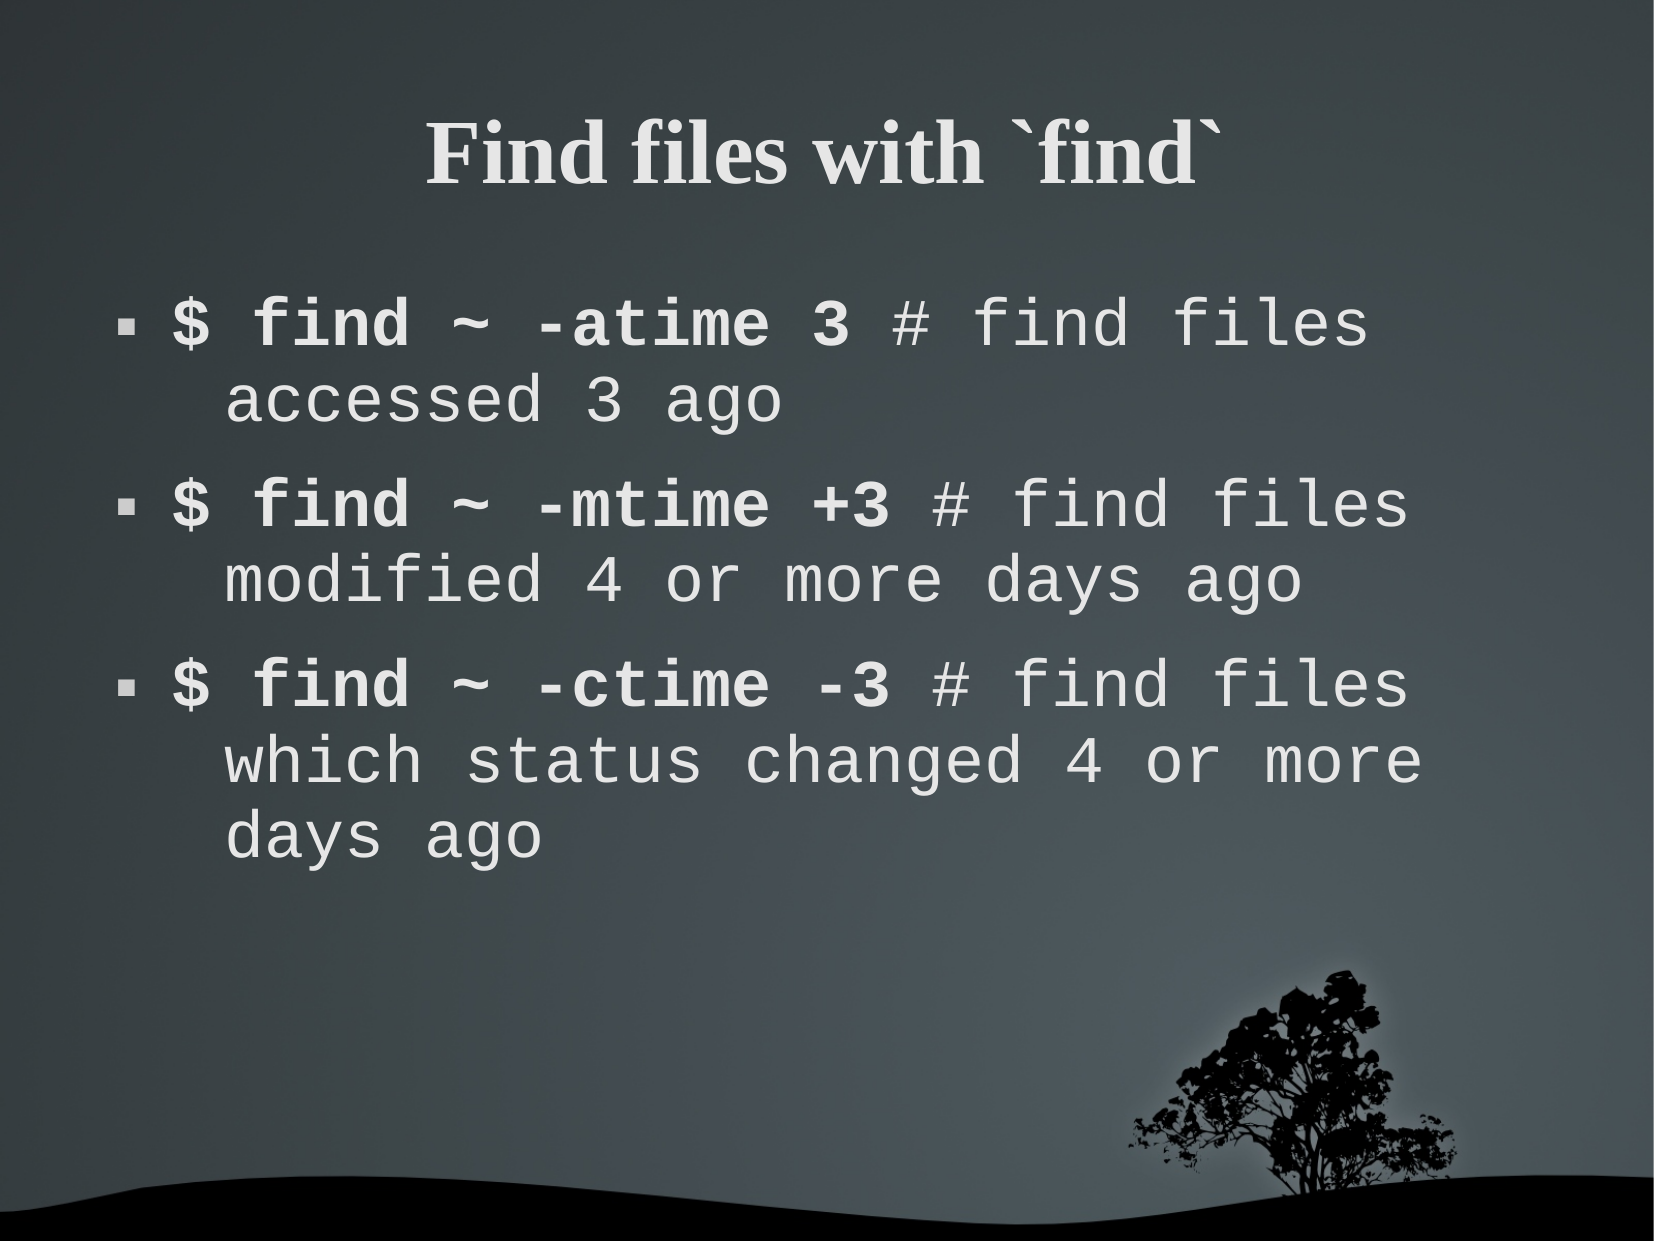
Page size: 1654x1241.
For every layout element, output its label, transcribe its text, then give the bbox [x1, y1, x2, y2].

picture [0, 0, 1654, 1241]
list $ find ~ -atime 3 # find files accessed 3 ago $ find ~ -mtime +3 # find files modified 4 or more days ago $ find ~ -ctime -3 # find files which status changed 4 or more days ago [82, 290, 1571, 1109]
title Find files with `find` [82, 33, 1571, 273]
